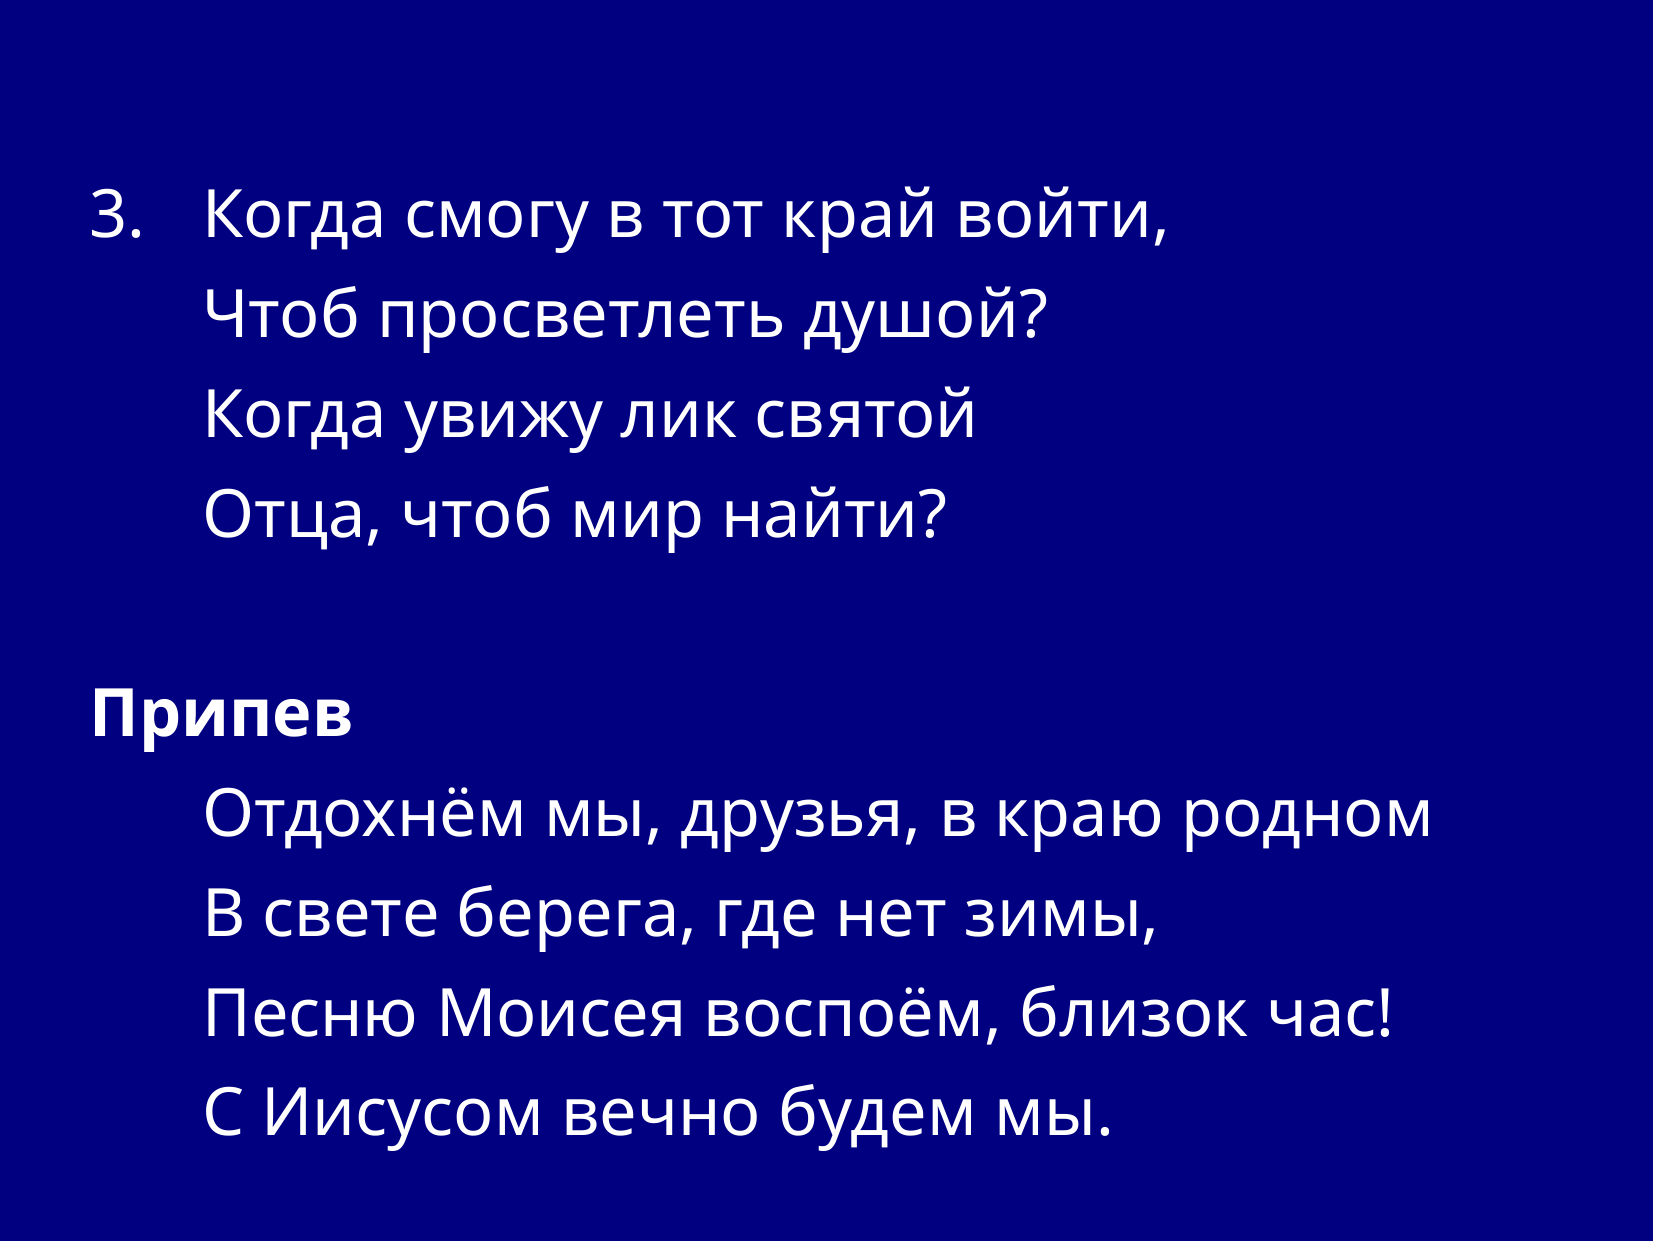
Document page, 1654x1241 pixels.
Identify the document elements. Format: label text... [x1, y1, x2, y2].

text_box 3. Когда смогу в тот край войти, Чтоб просветлеть душой? Когда увижу лик святой Отца, чтоб мир найти? Припев Отдохнём мы, друзья, в краю родном В свете берега, где нет зимы, Песню Моисея воспоём, близок час! С Иисусом вечно будем мы. [75, 150, 1576, 1163]
